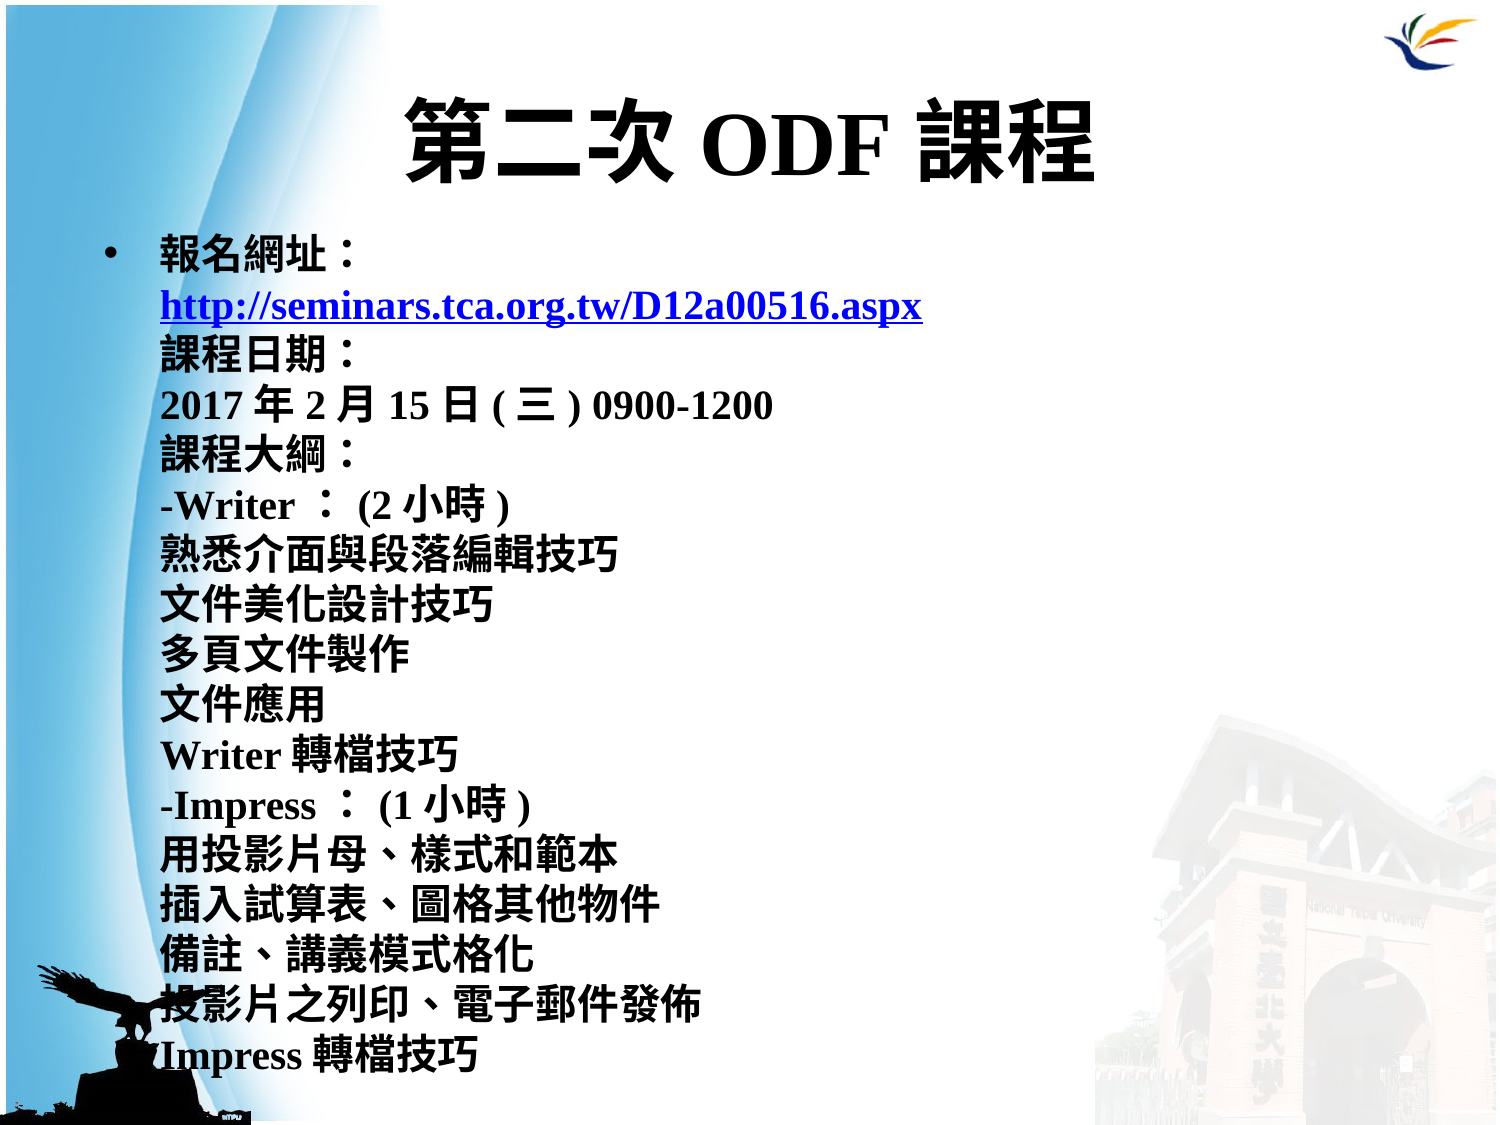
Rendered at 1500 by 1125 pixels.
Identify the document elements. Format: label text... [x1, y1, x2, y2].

list 報名網址： http://seminars.tca.org.tw/D12a00516.aspx 課程日期： 2017年2月15日(三) 0900-1200 課程大綱： -Writer：(2小時) 熟悉介面與段落編輯技巧 文件美化設計技巧 多頁文件製作 文件應用 Writer轉檔技巧 -Impress：(1小時) 用投影片母、樣式和範本 插入試算表、圖格其他物件 備註、講義模式格化 投影片之列印、電子郵件發佈 Impress轉檔技巧 [88, 219, 1439, 963]
picture [0, 0, 1500, 1125]
title 第二次ODF課程 [75, 45, 1425, 233]
